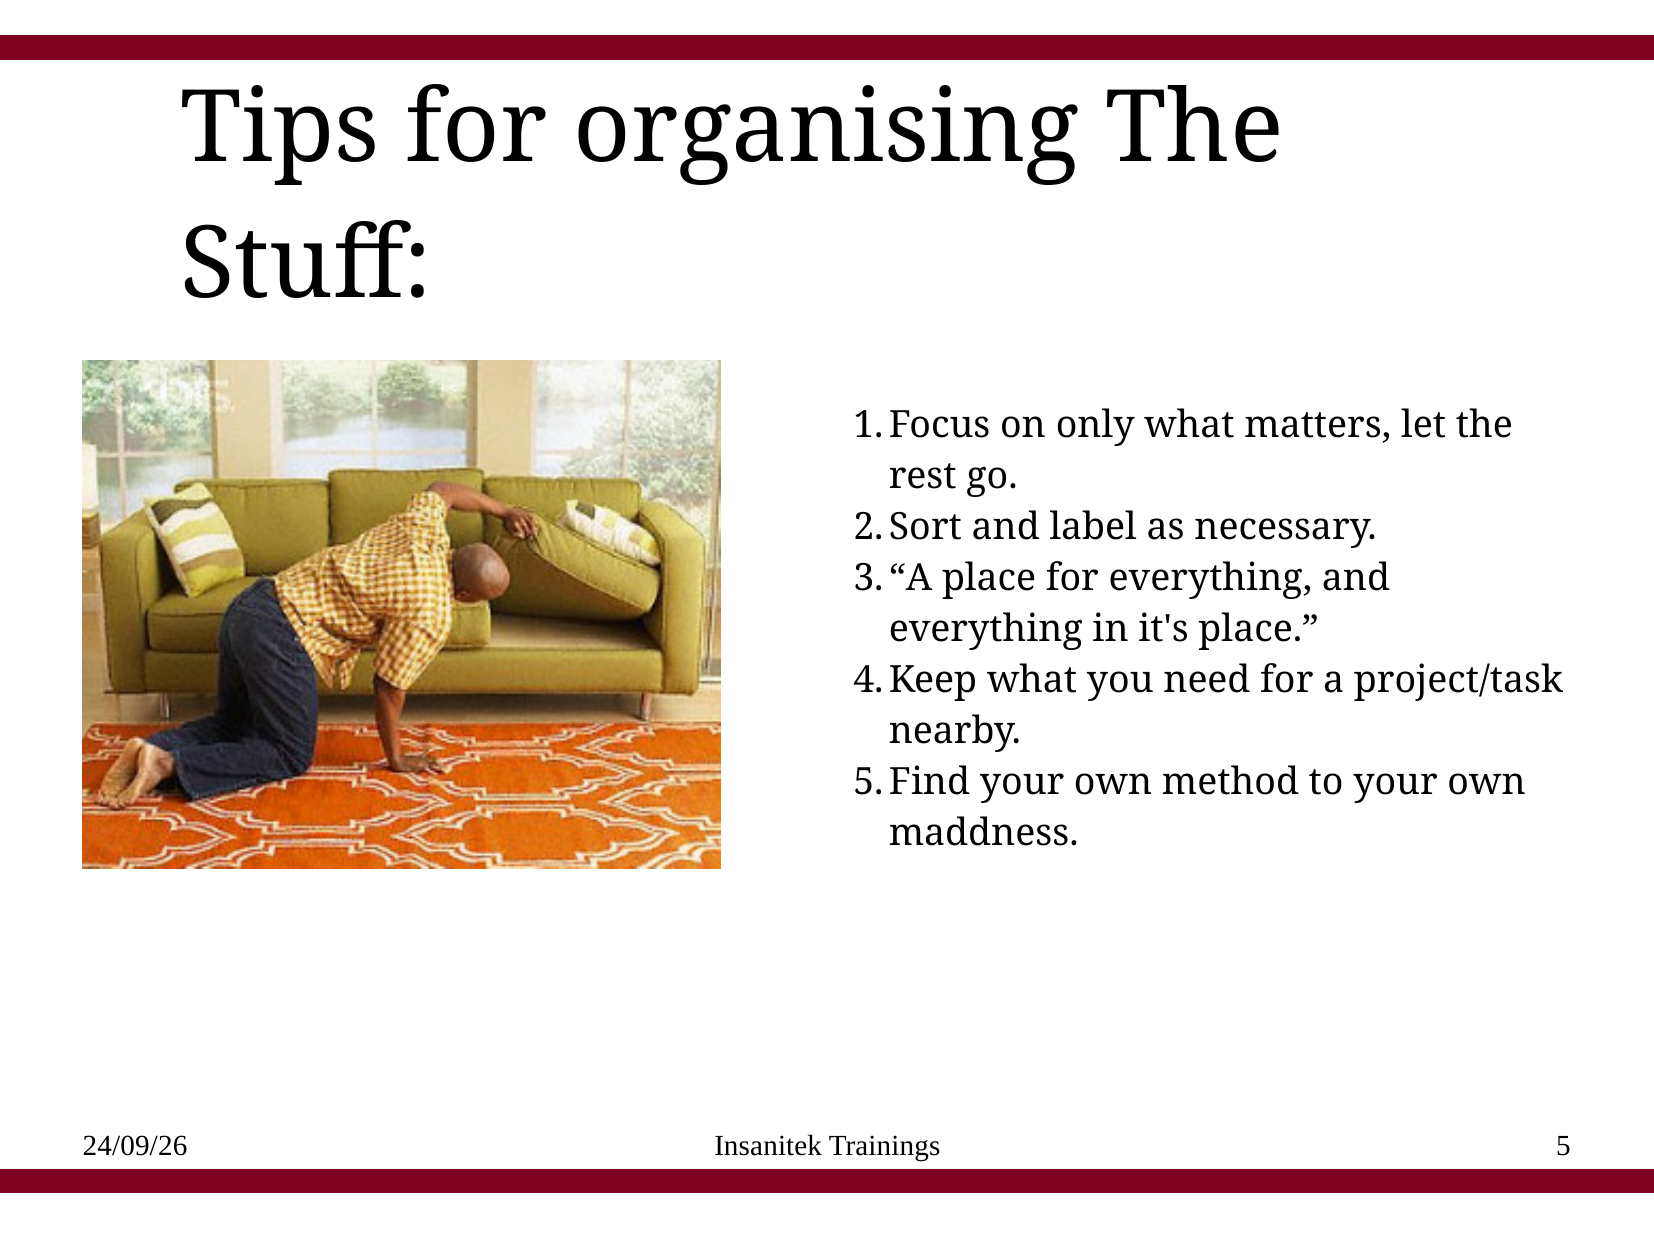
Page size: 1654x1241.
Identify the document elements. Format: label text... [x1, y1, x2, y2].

text_box [0, 1169, 1654, 1193]
text_box [0, 35, 1654, 60]
text_box Focus on only what matters, let the rest go. Sort and label as necessary. “A place for everything, and everything in it's place.” Keep what you need for a project/task nearby. Find your own method to your own maddness. [838, 389, 1595, 837]
text_box Tips for organising The Stuff: [165, 47, 1536, 213]
picture [82, 360, 721, 869]
